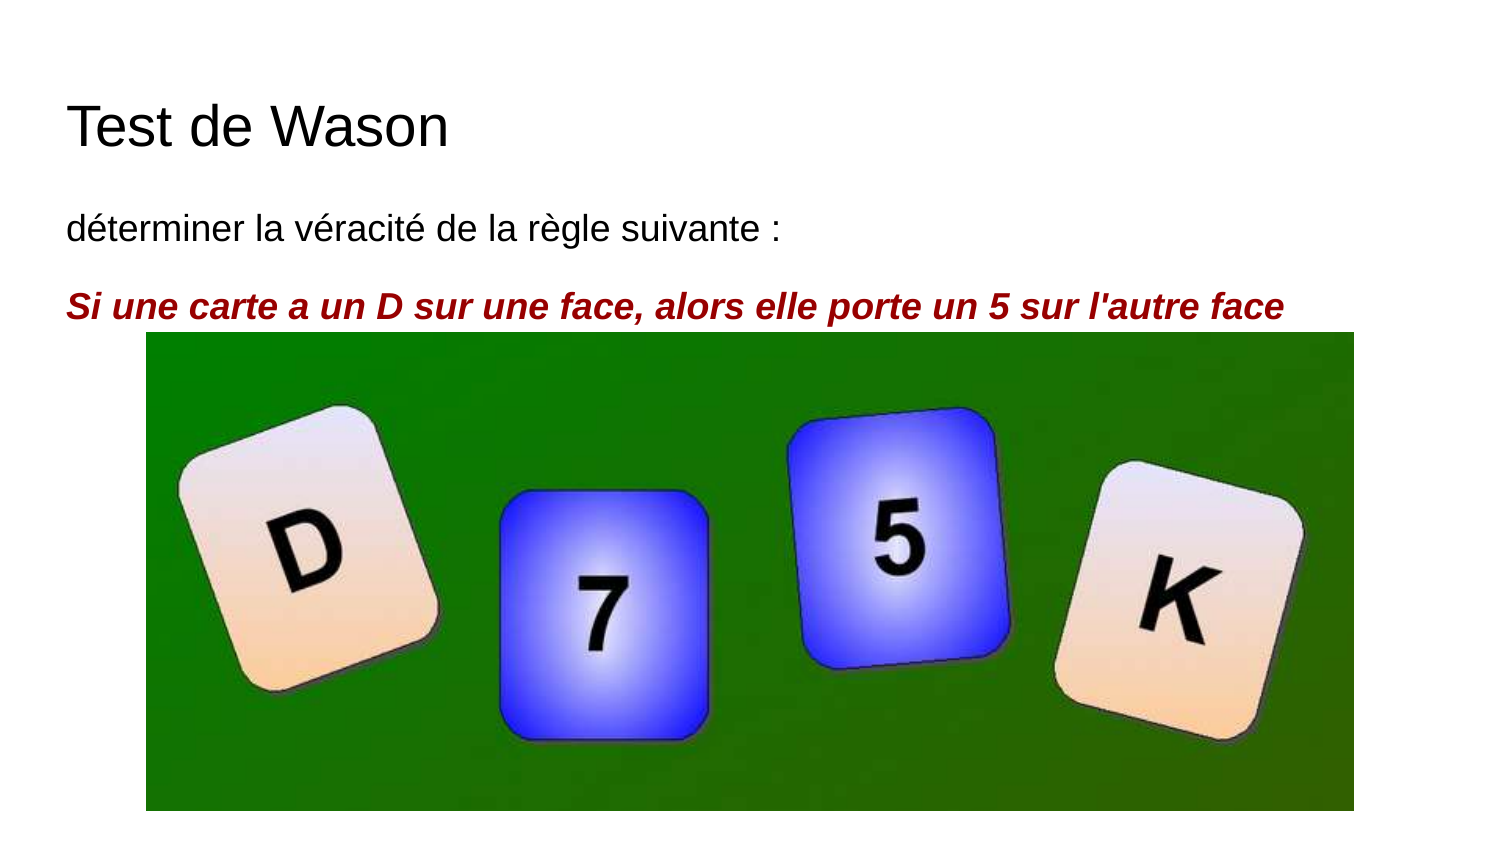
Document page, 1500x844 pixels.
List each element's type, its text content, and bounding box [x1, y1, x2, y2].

picture [146, 332, 1354, 811]
title Test de Wason [51, 72, 1449, 167]
list déterminer la véracité de la règle suivante : Si une carte a un D sur une face, alors elle porte un 5 sur l'autre face [51, 189, 1449, 406]
